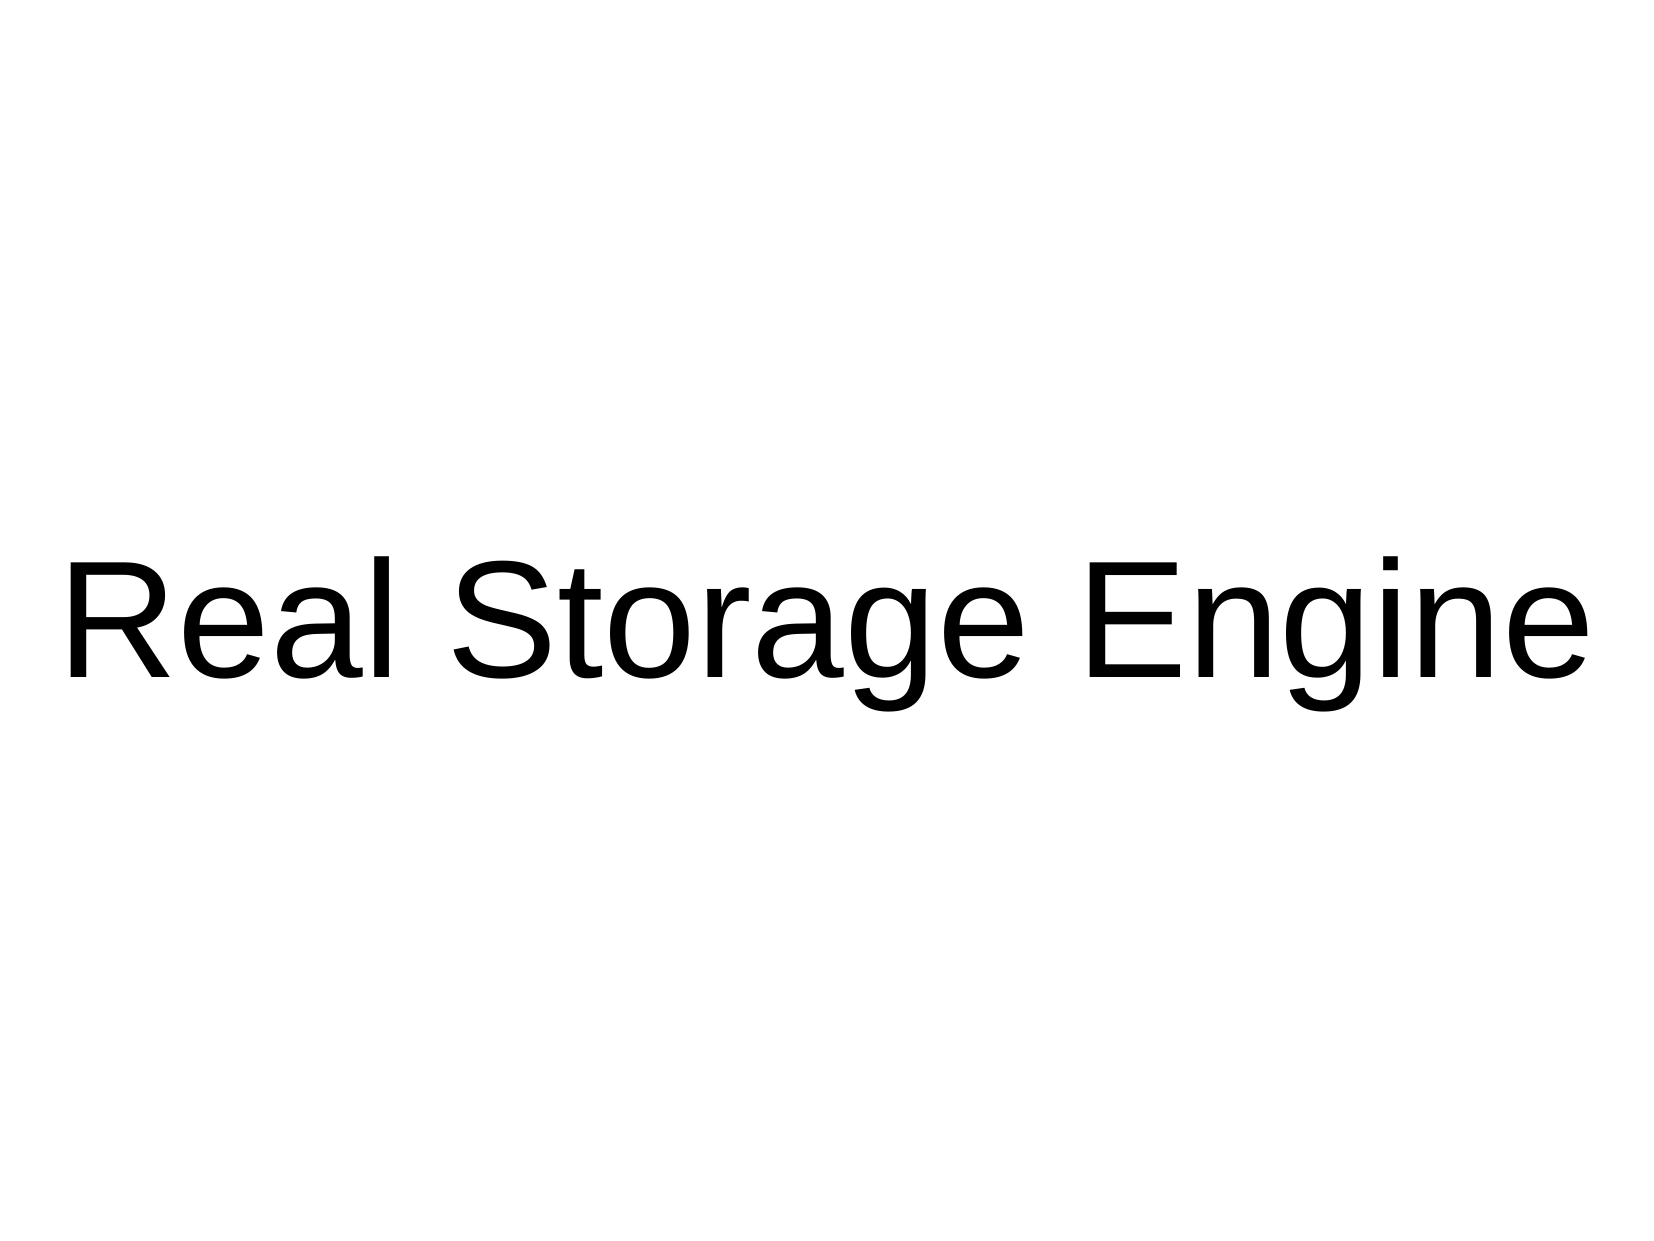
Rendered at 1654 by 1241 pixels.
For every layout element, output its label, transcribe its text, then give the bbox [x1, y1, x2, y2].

title Real Storage Engine [0, 516, 1654, 724]
